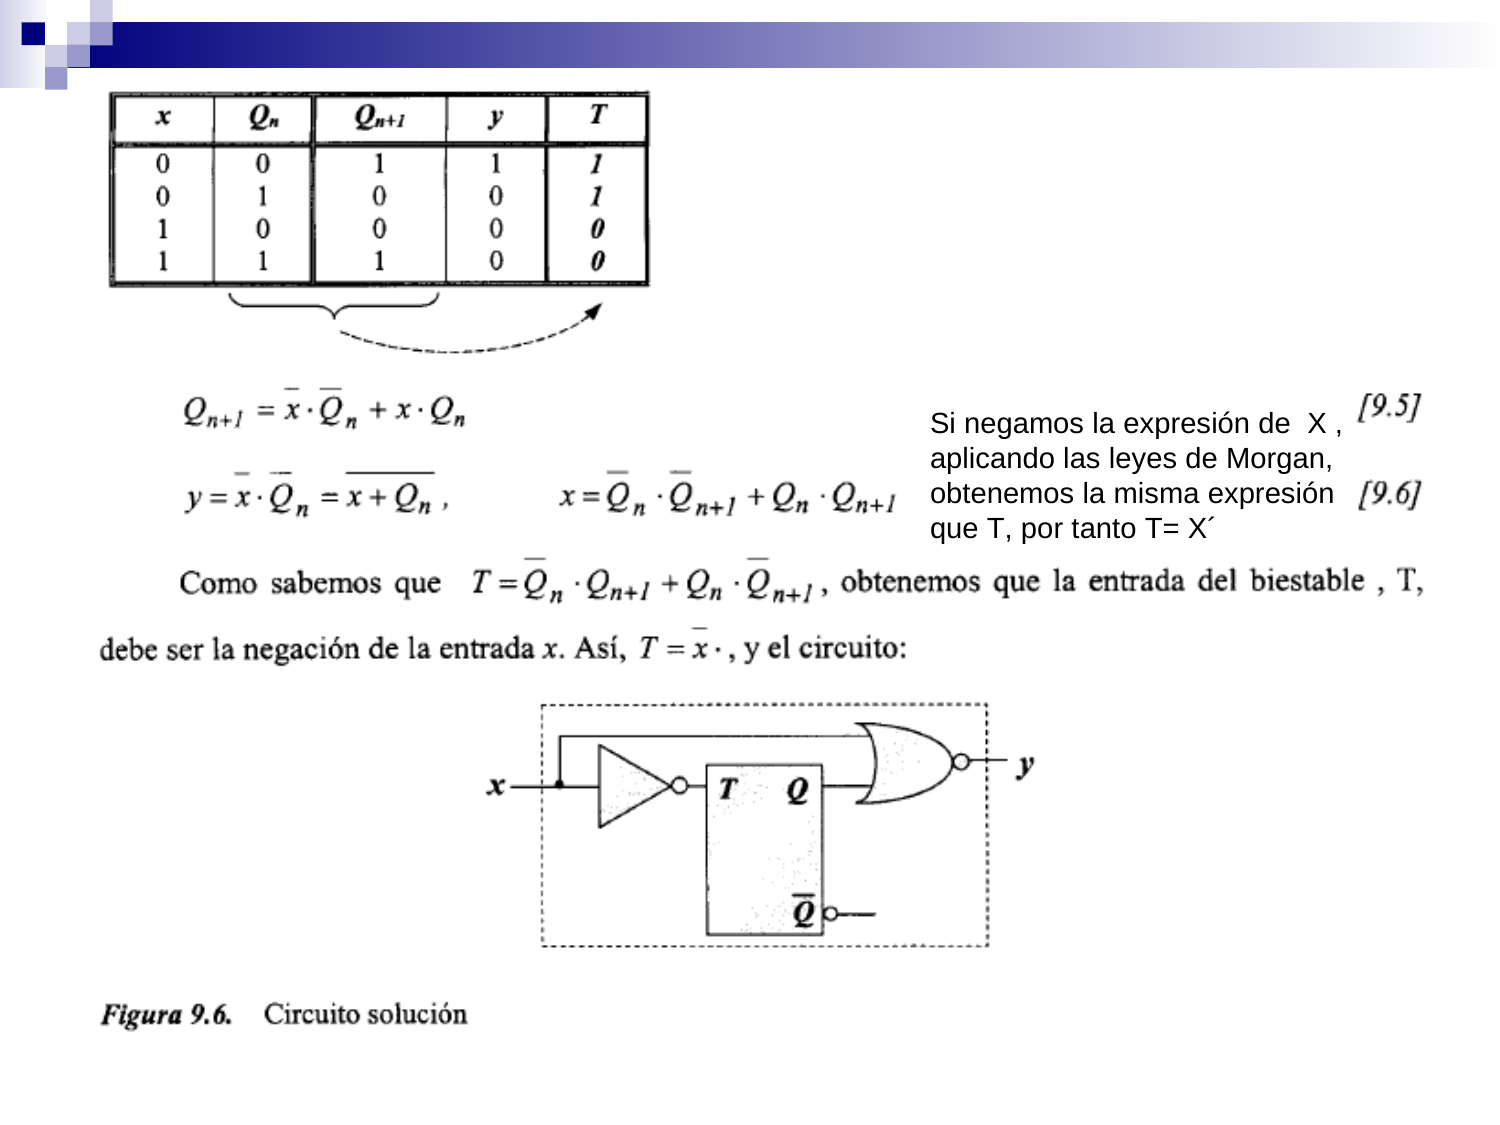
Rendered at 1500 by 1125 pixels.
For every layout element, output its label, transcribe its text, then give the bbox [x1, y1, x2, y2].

text_box Si negamos la expresión de X , aplicando las leyes de Morgan, obtenemos la misma expresión que T, por tanto T= X´ [915, 397, 1377, 553]
picture [64, 78, 1447, 1072]
